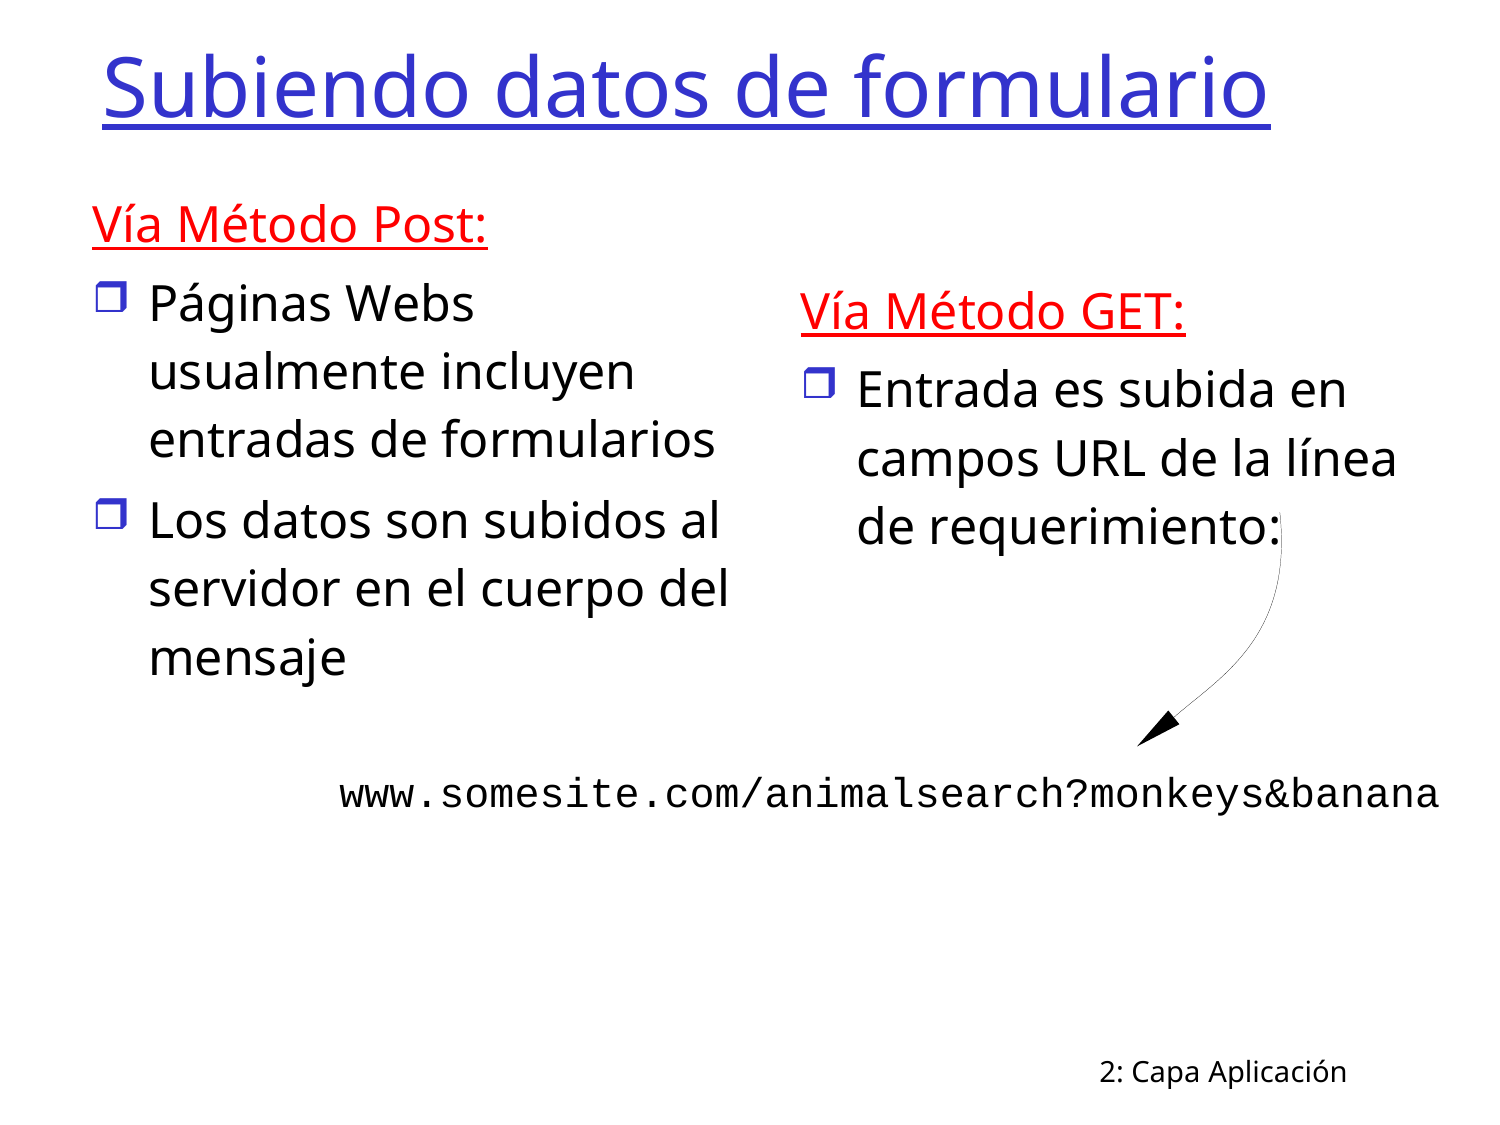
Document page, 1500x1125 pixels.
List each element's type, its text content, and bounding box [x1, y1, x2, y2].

list Vía Método Post: Páginas Webs usualmente incluyen entradas de formularios Los datos son subidos al servidor en el cuerpo del mensaje [77, 186, 755, 1049]
list Vía Método GET: Entrada es subida en campos URL de la línea de requerimiento: [785, 272, 1464, 570]
title Subiendo datos de formulario [87, 15, 1463, 158]
text_box www.somesite.com/animalsearch?monkeys&banana [324, 763, 1455, 826]
